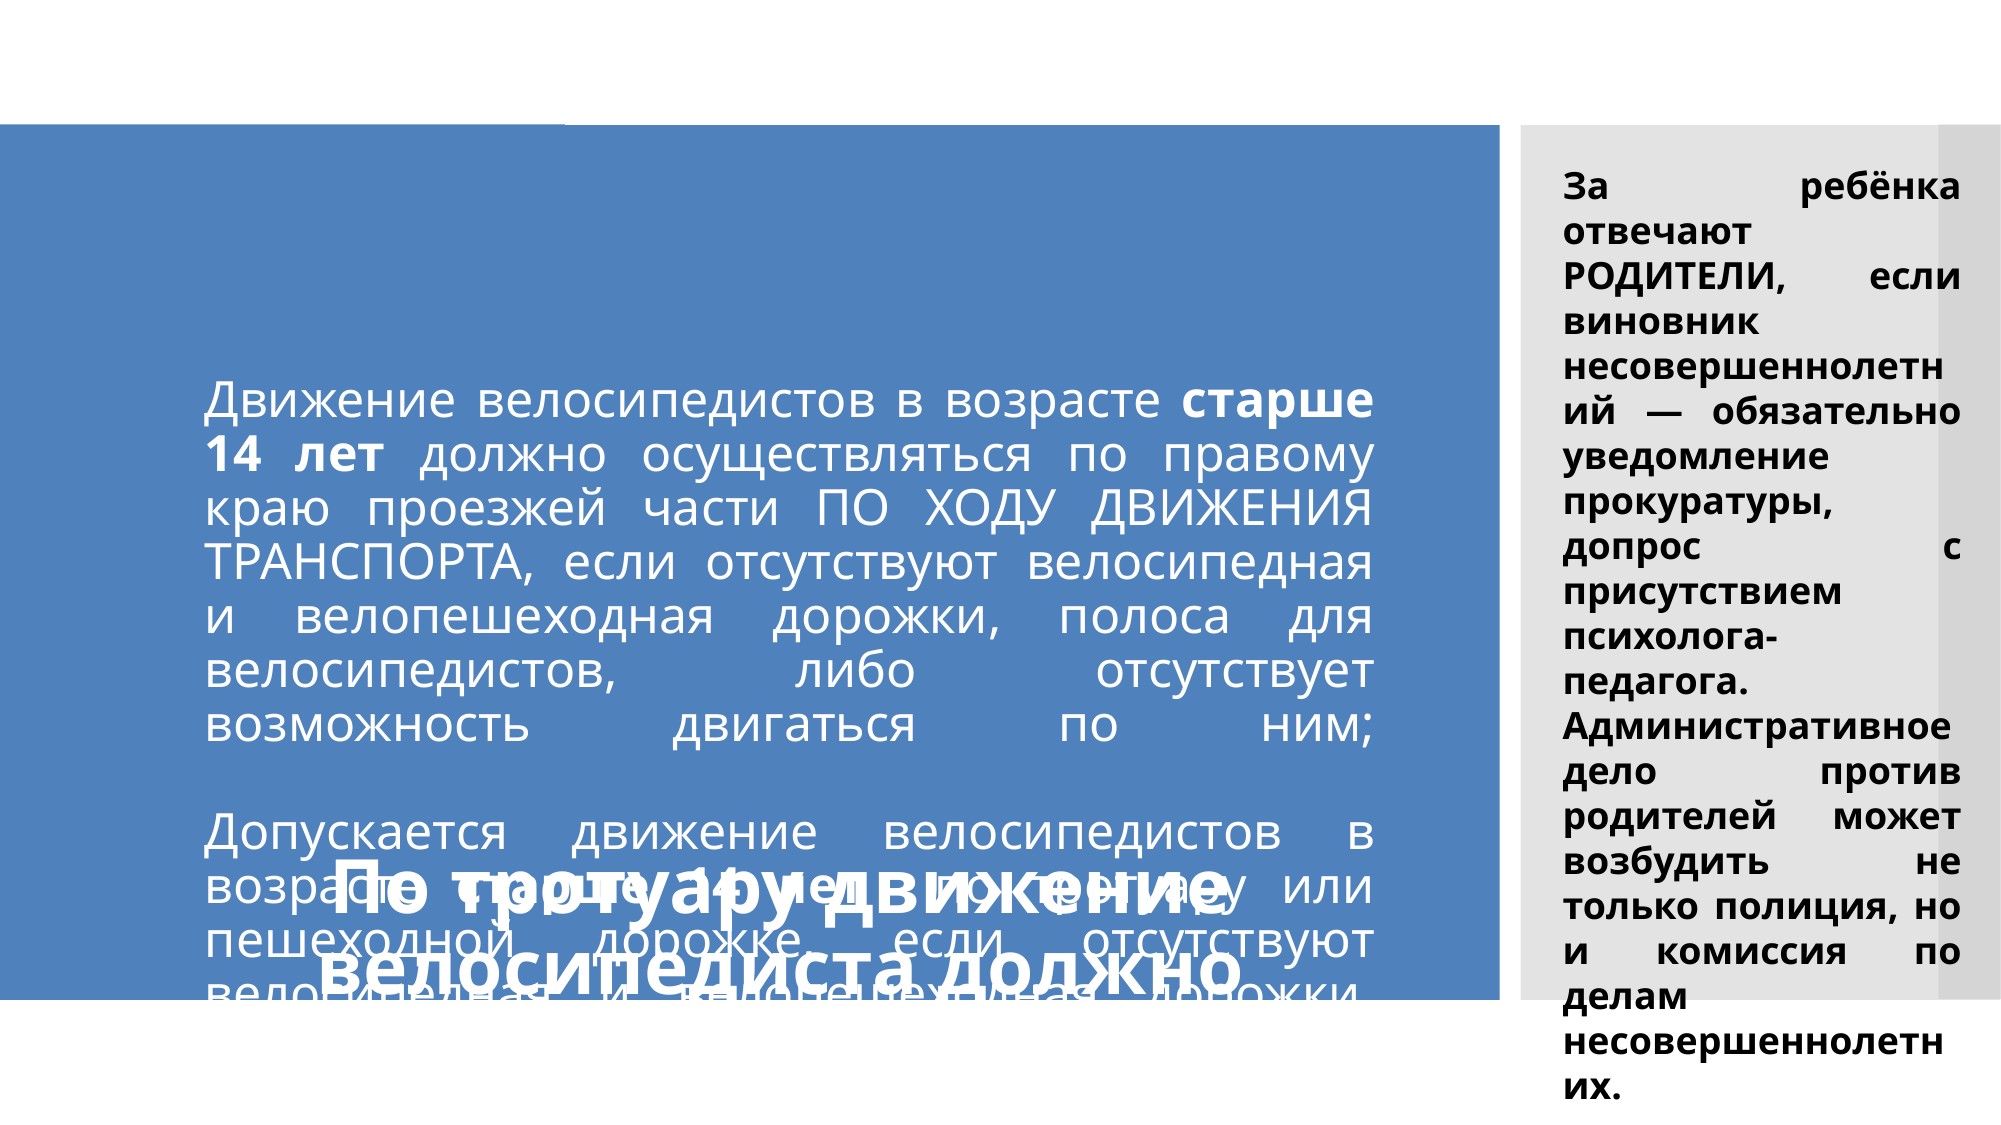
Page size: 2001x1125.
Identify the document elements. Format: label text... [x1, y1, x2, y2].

title Движение велосипедистов в возрасте старше 14 лет должно осуществляться по правому краю проезжей части ПО ХОДУ ДВИЖЕНИЯ ТРАНСПОРТА, если отсутствуют велосипедная и велопешеходная дорожки, полоса для велосипедистов, либо отсутствует возможность двигаться по ним; Допускается движение велосипедистов в возрасте старше 14 лет по тротуару или пешеходной дорожке, если отсутствуют велосипедная и велопешеходная дорожки, полоса для велосипедистов, либо отсутствует возможность двигаться по ним, а также по правому краю проезжей части или обочине; [190, 317, 1391, 852]
text_box За ребёнка отвечают РОДИТЕЛИ, если виновник несовершеннолетний — обязательно уведомление прокуратуры, допрос с присутствием психолога-педагога. Административное дело против родителей может возбудить не только полиция, но и комиссия по делам несовершеннолетних. [1548, 154, 1977, 1115]
subtitle По тротуару движение велосипедиста должно осуществляться таким образом, чтобы не препятствовать пешеходам! [180, 841, 1381, 992]
